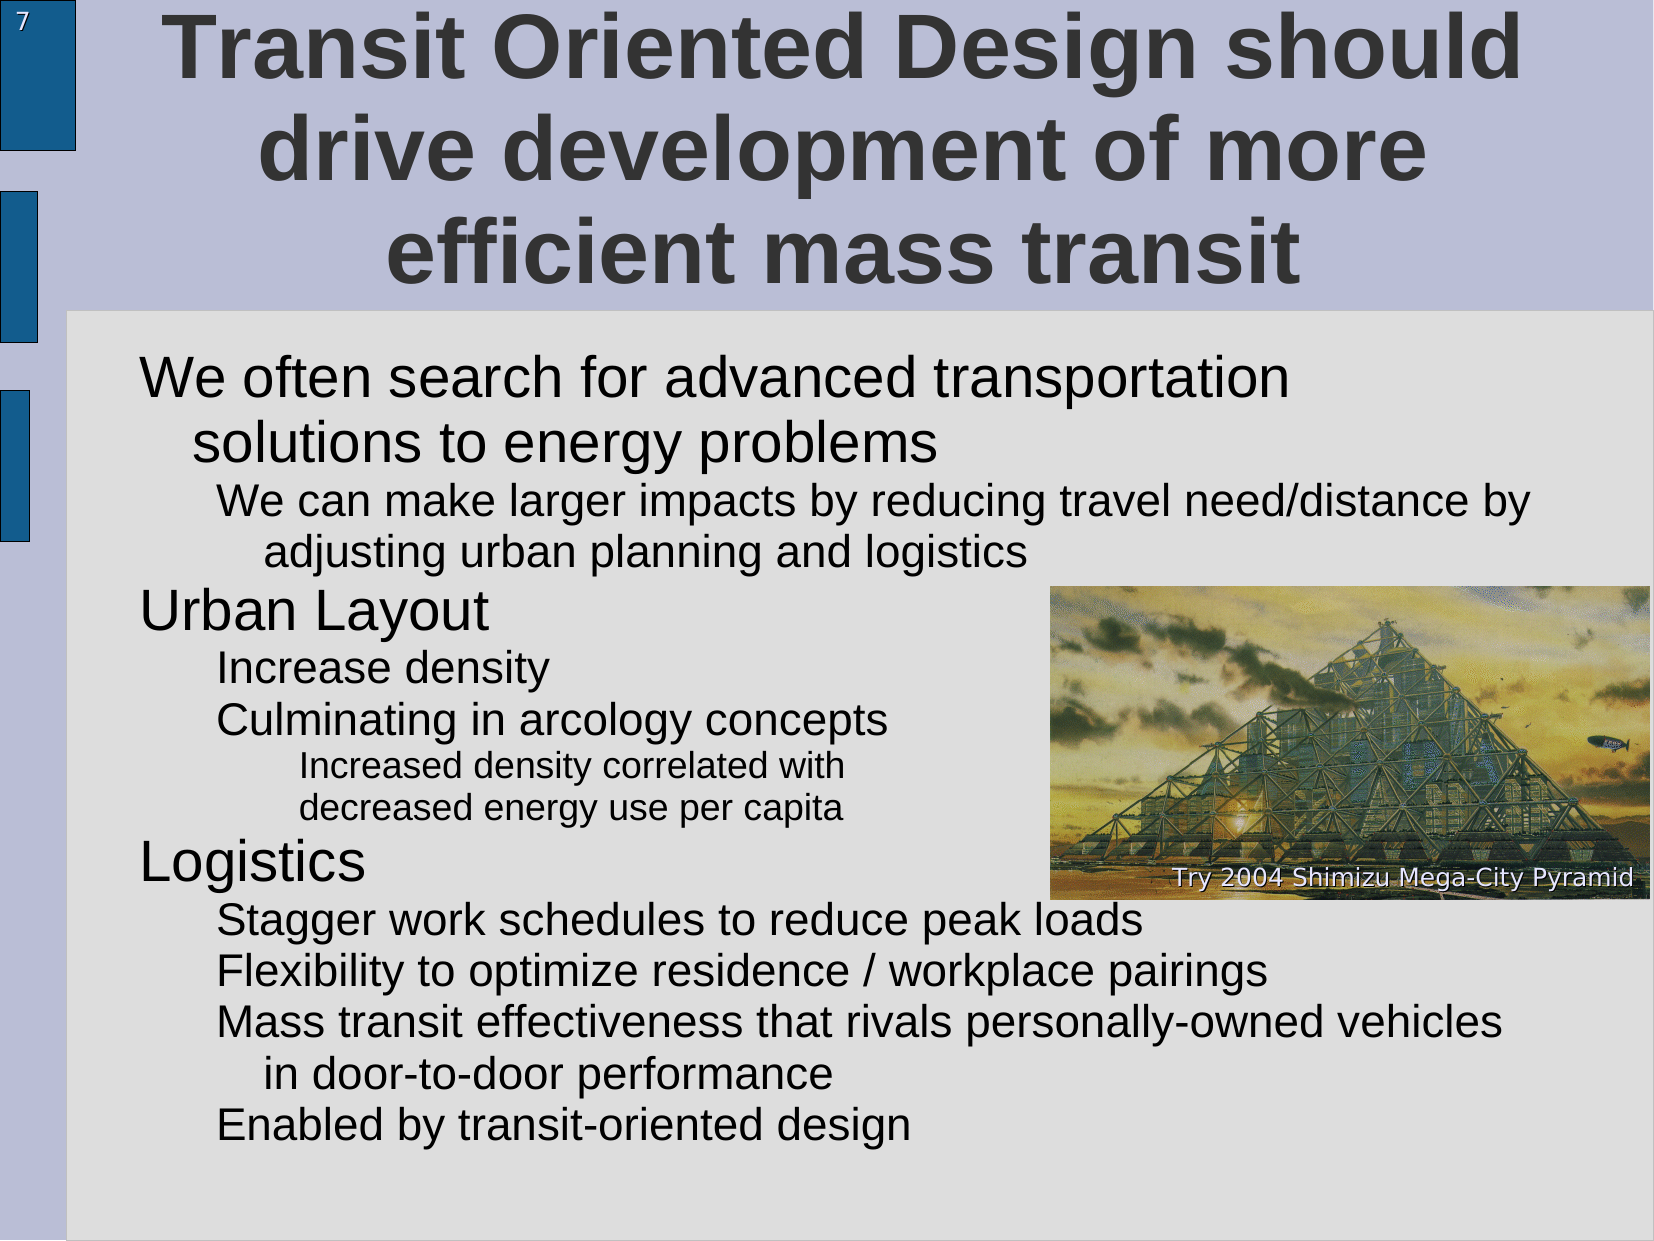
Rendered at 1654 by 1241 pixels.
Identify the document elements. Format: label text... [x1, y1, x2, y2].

picture [1534, 586, 1650, 901]
list We often search for advanced transportation solutions to energy problems We can make larger impacts by reducing travel need/distance by adjusting urban planning and logistics Urban Layout Increase density Culminating in arcology concepts Increased density correlated with decreased energy use per capita Logistics Stagger work schedules to reduce peak loads Flexibility to optimize residence / workplace pairings Mass transit effectiveness that rivals personally-owned vehicles in door-to-door performance Enabled by transit-oriented design [121, 344, 1534, 1183]
title Transit Oriented Design should drive development of more efficient mass transit [75, 0, 1613, 310]
